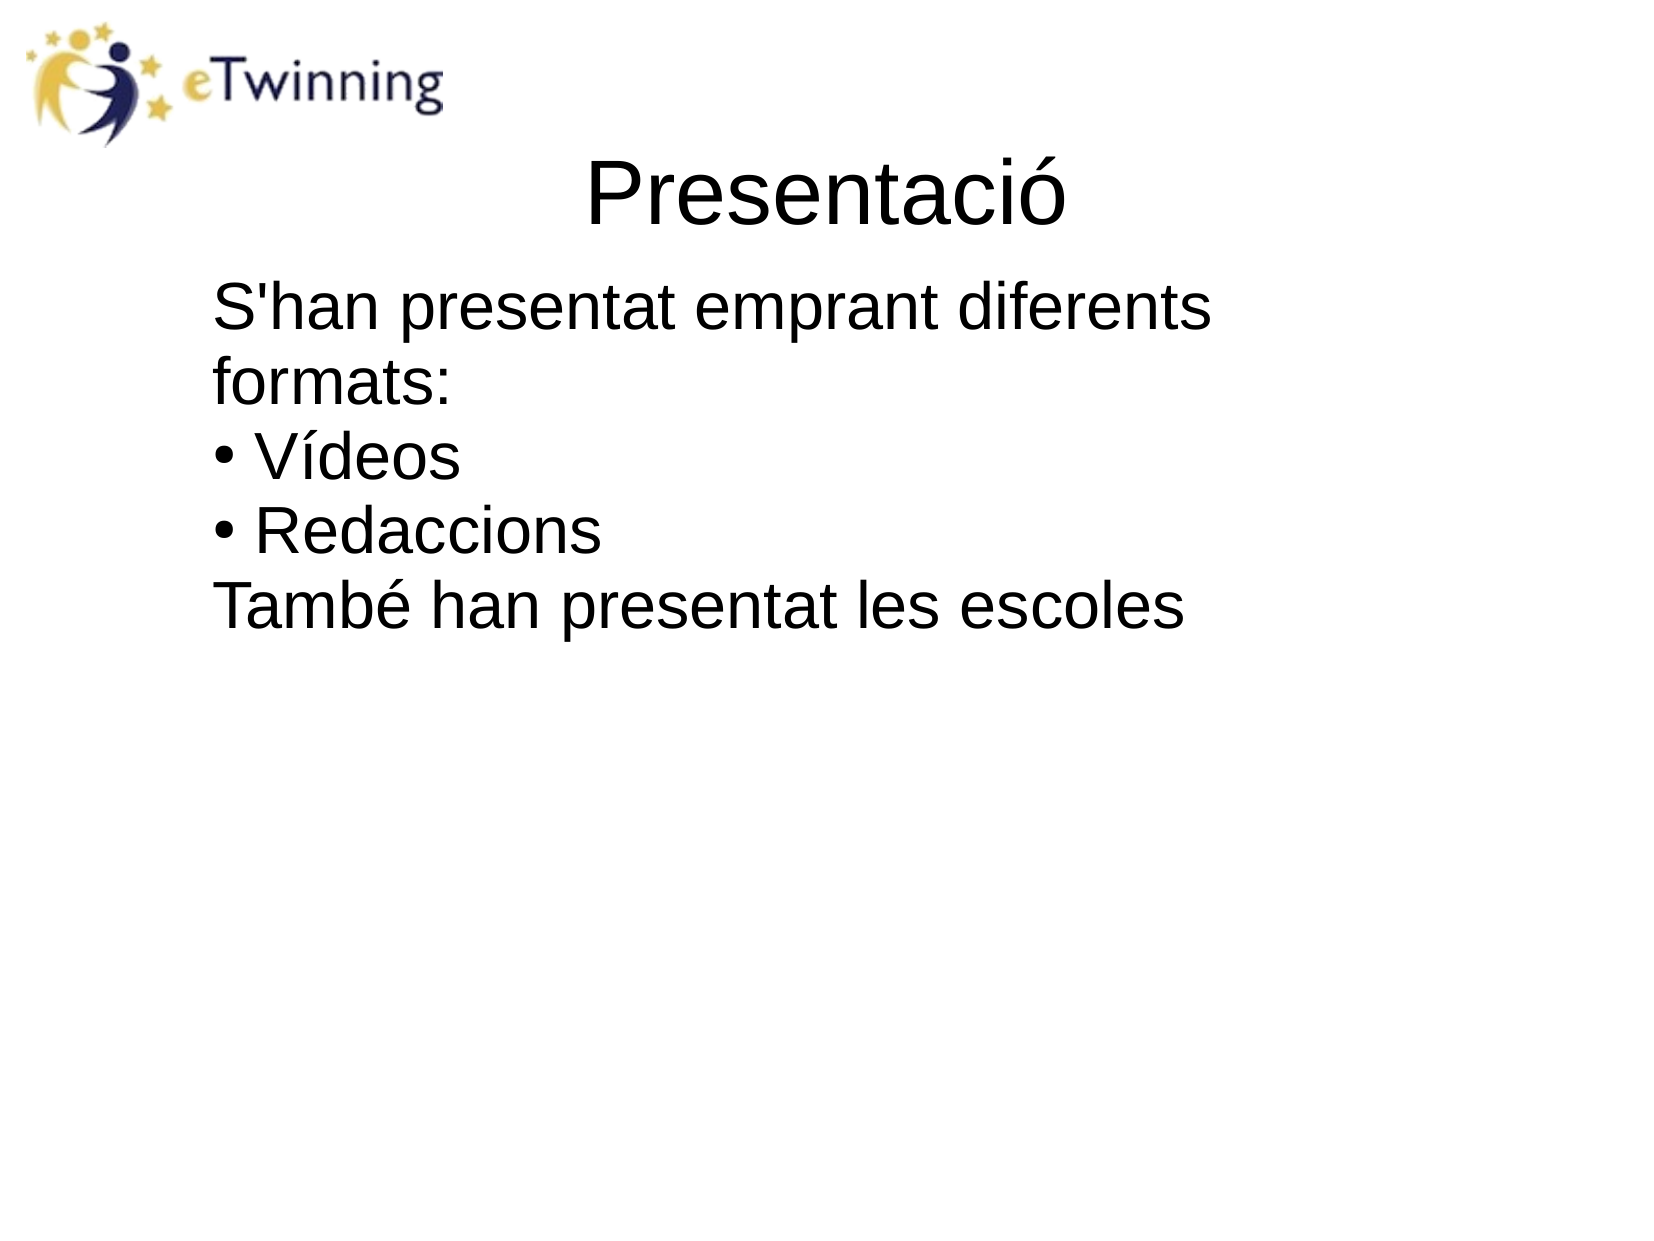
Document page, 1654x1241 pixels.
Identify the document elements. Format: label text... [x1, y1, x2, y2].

subtitle S'han presentat emprant diferents formats: Vídeos Redaccions També han presentat les escoles [212, 269, 1453, 643]
picture [26, 20, 443, 148]
title Presentació [82, 136, 1571, 249]
